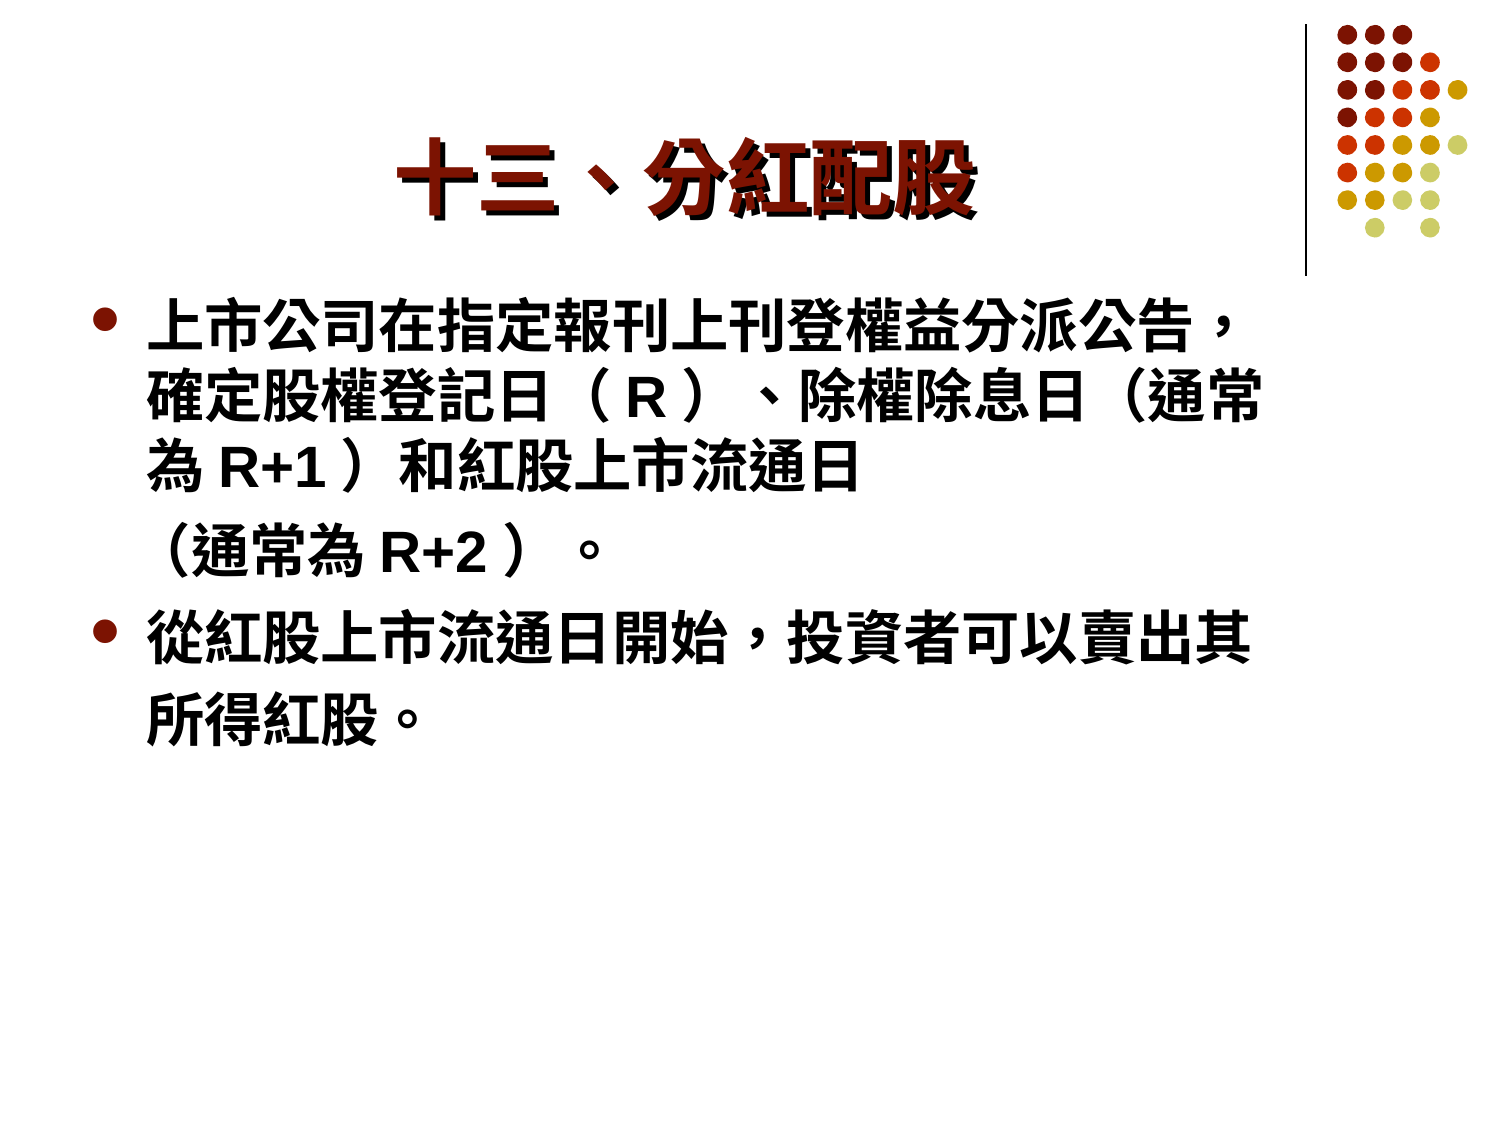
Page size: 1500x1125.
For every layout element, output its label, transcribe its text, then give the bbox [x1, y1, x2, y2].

list 上市公司在指定報刊上刊登權益分派公告，確定股權登記日（R）、除權除息日（通常為R+1）和紅股上市流通日 （通常為R+2）。 從紅股上市流通日開始，投資者可以賣出其所得紅股。 [75, 282, 1317, 1006]
title 十三、分紅配股 [74, 20, 1313, 233]
